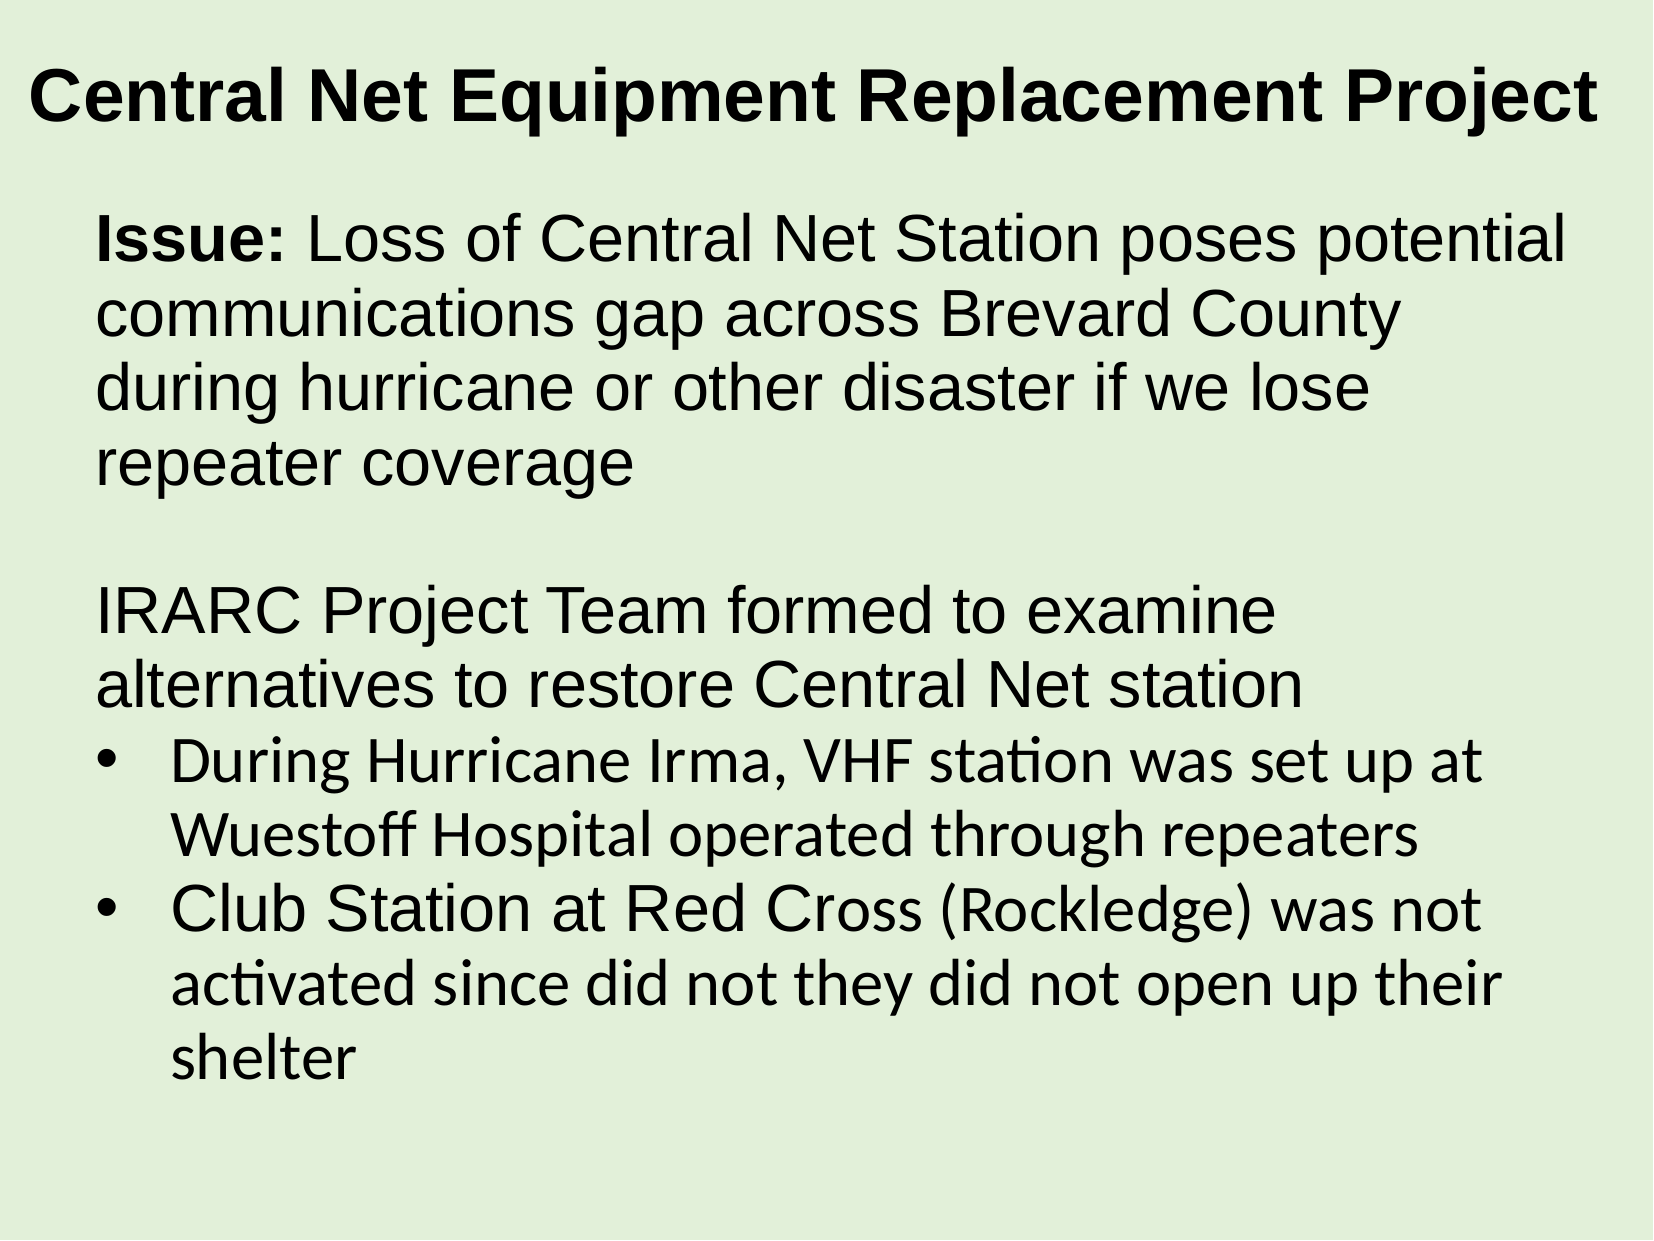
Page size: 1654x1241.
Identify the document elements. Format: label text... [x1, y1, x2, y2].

title Central Net Equipment Replacement Project [14, 49, 1627, 183]
text_box Issue: Loss of Central Net Station poses potential communications gap across Brevard County during hurricane or other disaster if we lose repeater coverage IRARC Project Team formed to examine alternatives to restore Central Net station During Hurricane Irma, VHF station was set up at Wuestoff Hospital operated through repeaters Club Station at Red Cross (Rockledge) was not activated since did not they did not open up their shelter [80, 195, 1590, 1103]
